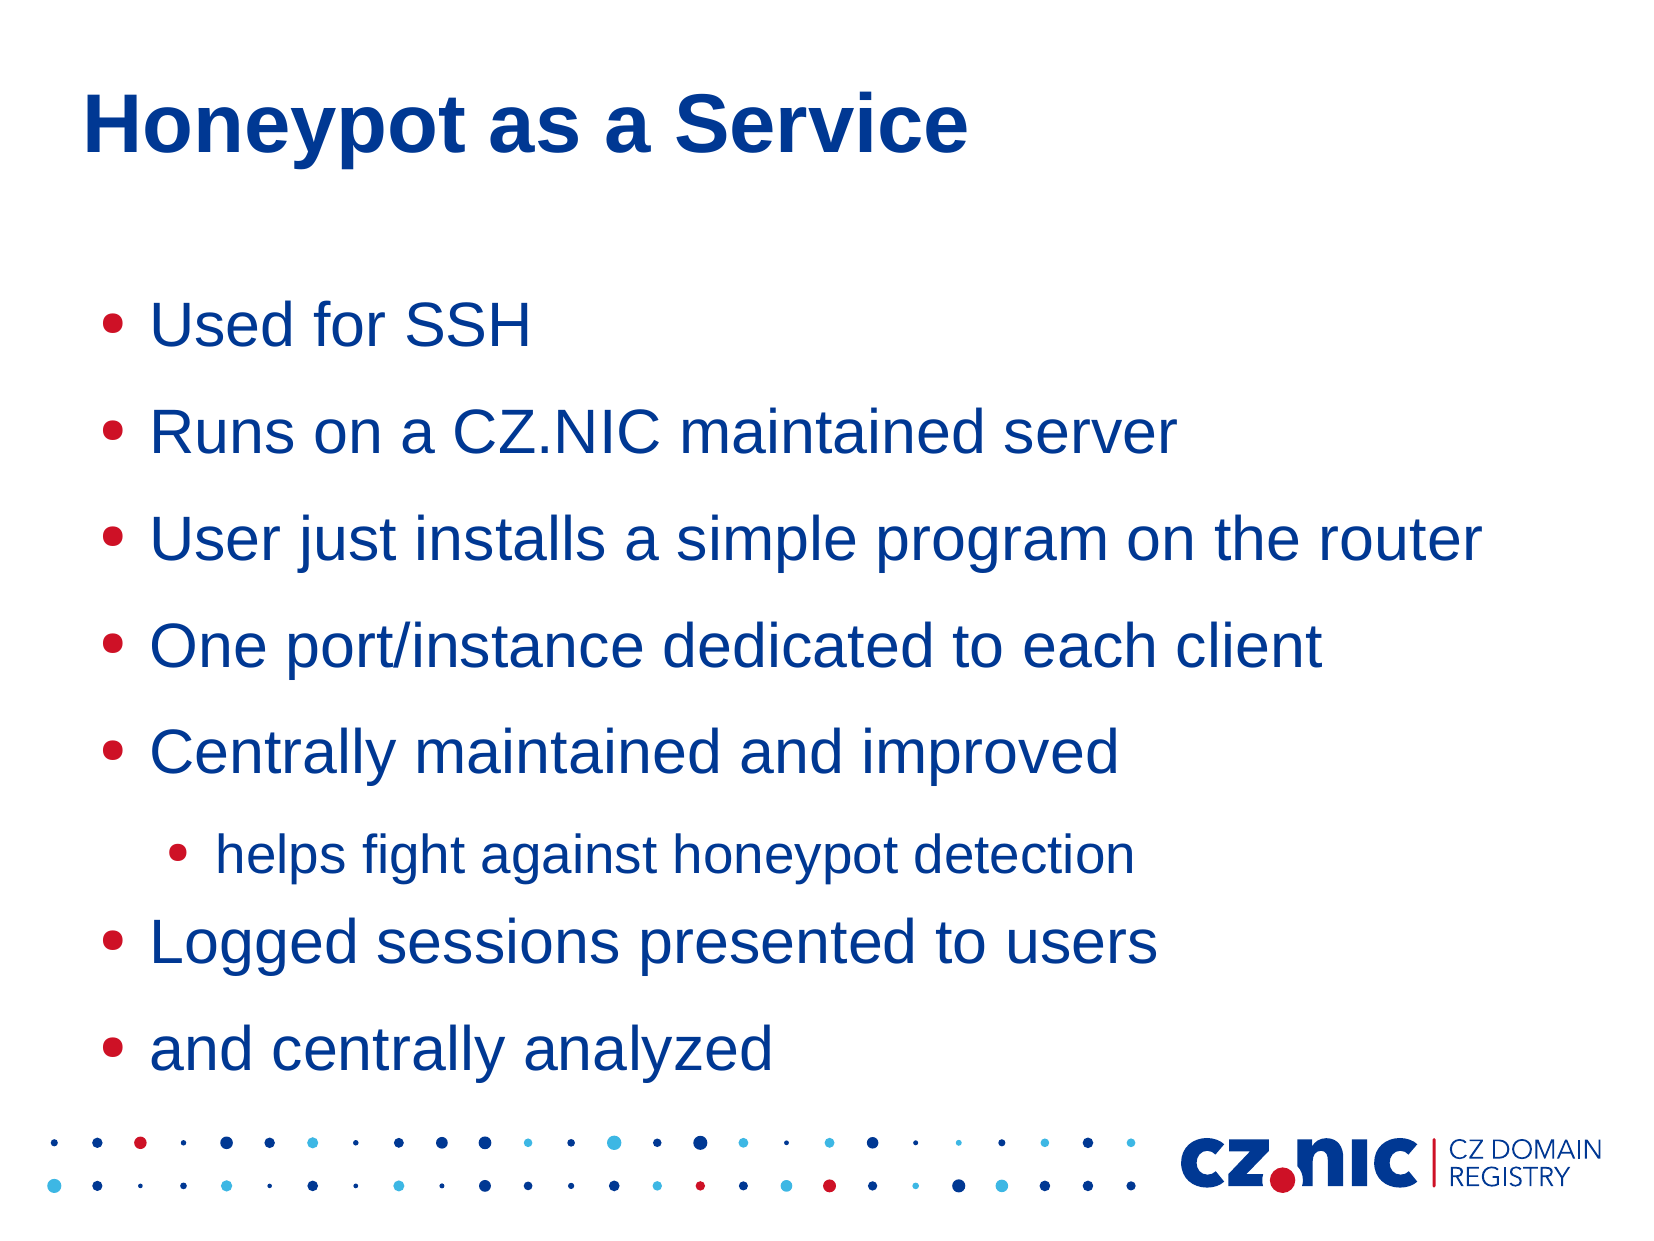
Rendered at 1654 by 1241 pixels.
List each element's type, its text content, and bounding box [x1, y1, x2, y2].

title Honeypot as a Service [82, 70, 1571, 178]
list Used for SSH Runs on a CZ.NIC maintained server User just installs a simple program on the router One port/instance dedicated to each client Centrally maintained and improved helps fight against honeypot detection Logged sessions presented to users and centrally analyzed [82, 290, 1571, 1087]
